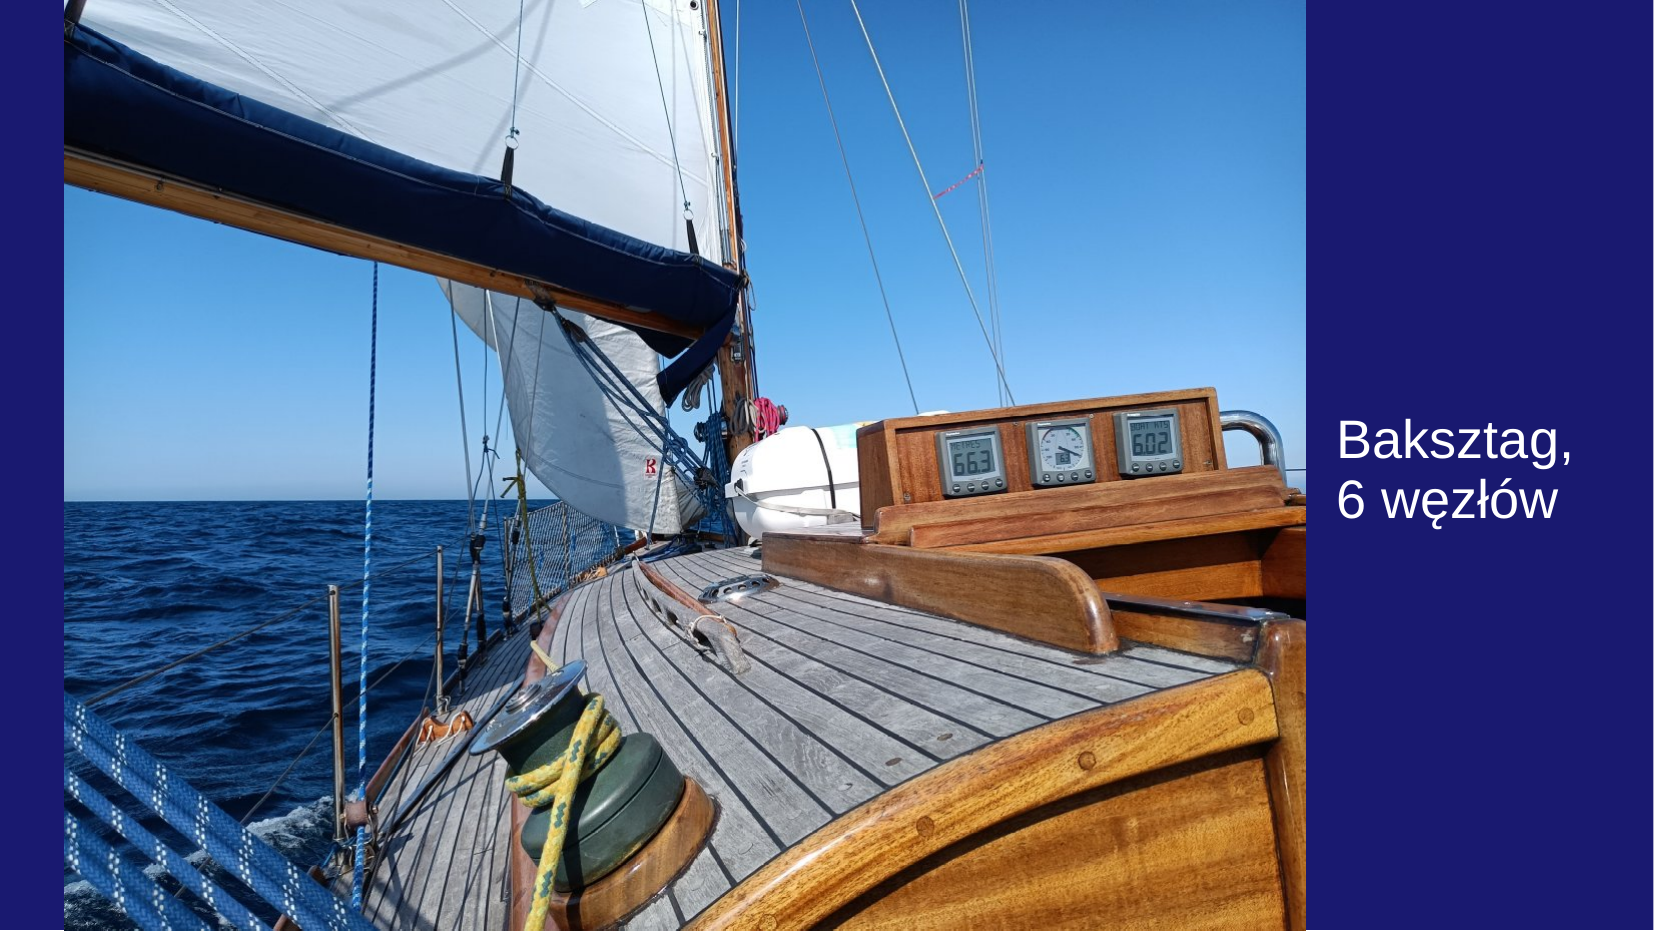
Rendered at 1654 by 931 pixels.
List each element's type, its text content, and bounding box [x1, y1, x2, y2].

text_box Baksztag, 6 węzłów [1321, 401, 1625, 538]
picture [64, 0, 1306, 931]
